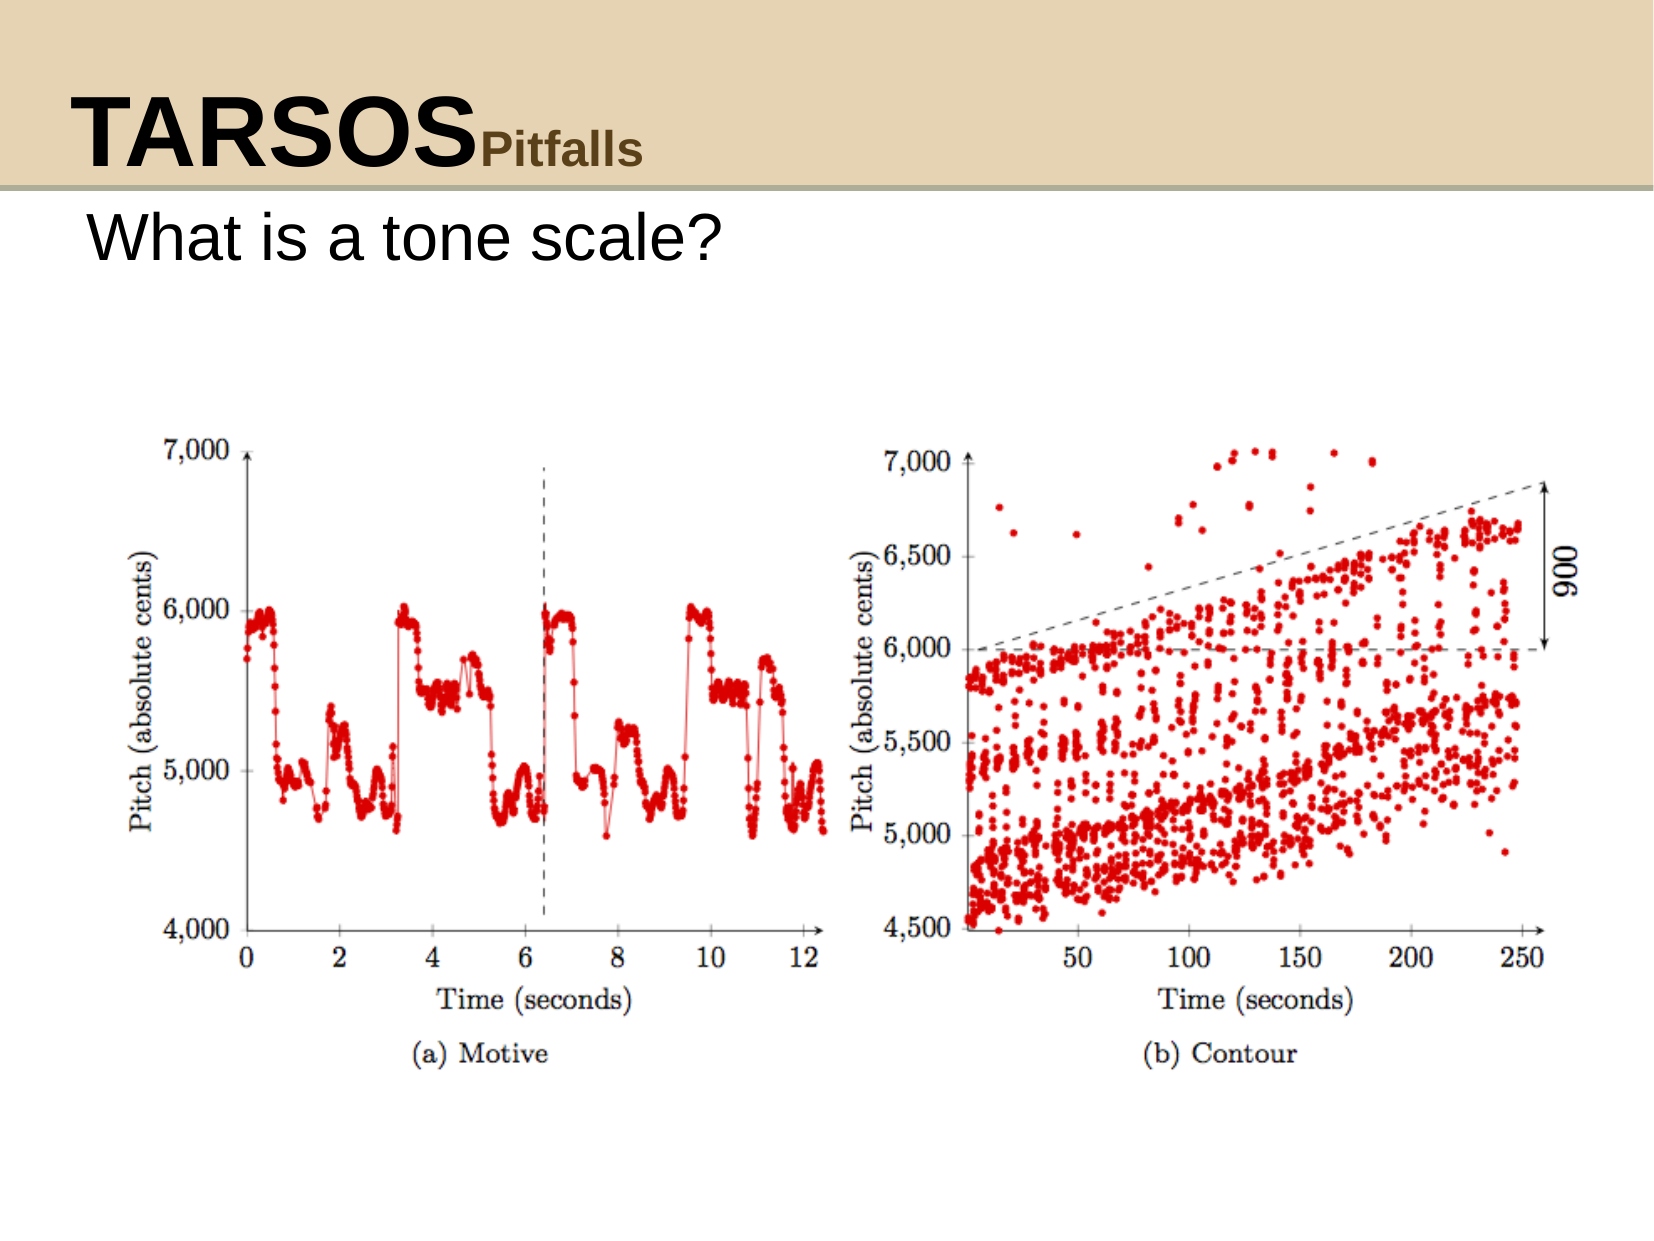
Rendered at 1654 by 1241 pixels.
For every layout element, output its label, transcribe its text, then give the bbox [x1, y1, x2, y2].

title TARSOSPitfalls [0, 0, 1654, 188]
subtitle What is a tone scale? [86, 238, 1576, 342]
picture [81, 342, 1641, 1088]
